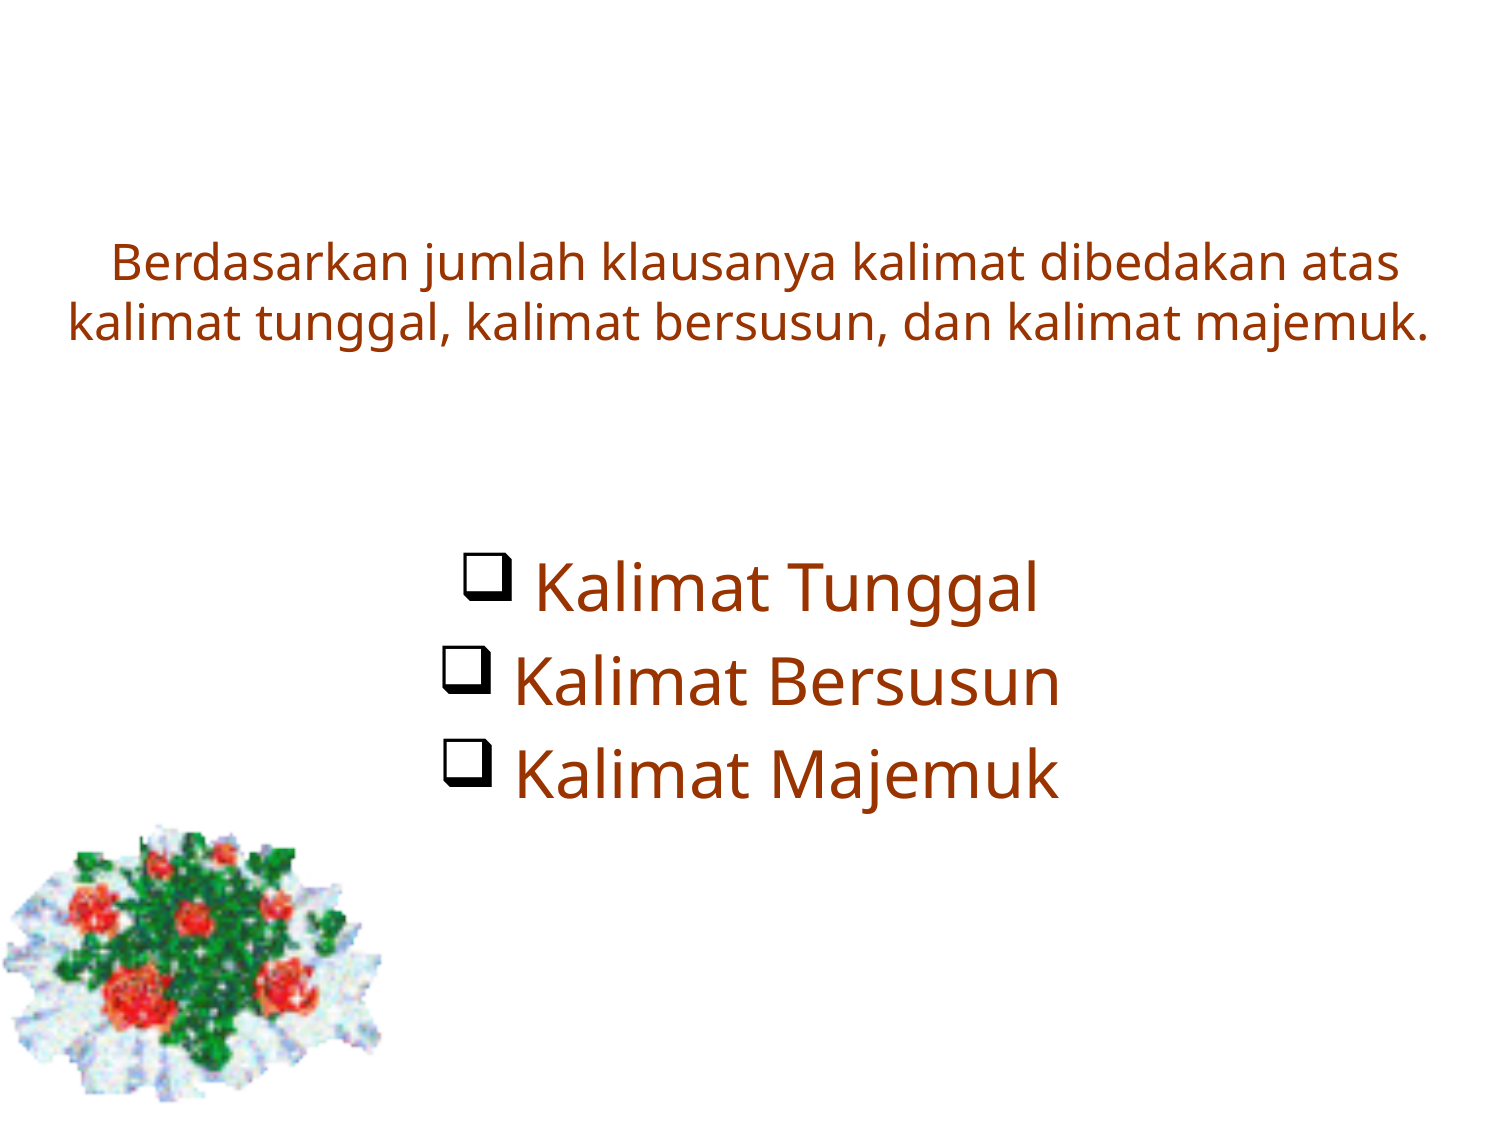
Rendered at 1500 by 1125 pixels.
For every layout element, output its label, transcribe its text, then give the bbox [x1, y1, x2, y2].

picture [0, 798, 391, 1112]
subtitle Kalimat Tunggal Kalimat Bersusun Kalimat Majemuk [225, 537, 1275, 825]
title Berdasarkan jumlah klausanya kalimat dibedakan atas kalimat tunggal, kalimat bersusun, dan kalimat majemuk. [50, 200, 1463, 442]
